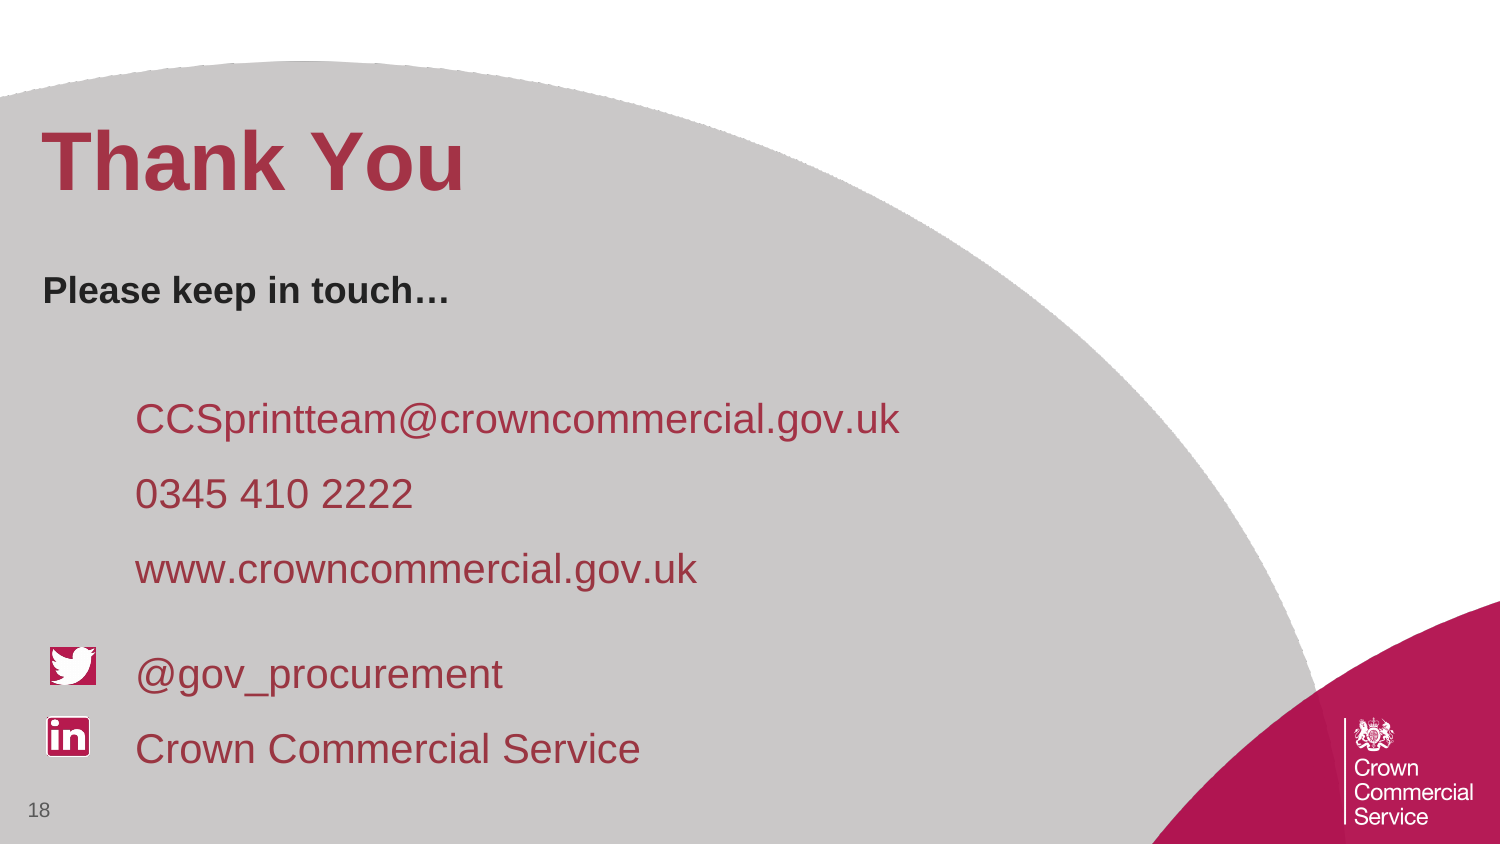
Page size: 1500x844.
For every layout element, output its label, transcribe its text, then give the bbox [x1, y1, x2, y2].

text_box 18 [12, 781, 103, 844]
picture [46, 717, 90, 757]
text_box Please keep in touch… [0, 252, 1027, 721]
picture [50, 647, 96, 685]
text_box CCSprintteam@crowncommercial.gov.uk 0345 410 2222 www.crowncommercial.gov.uk @gov_procurement Crown Commercial Service [120, 360, 1122, 777]
title Thank You [26, 92, 1177, 239]
